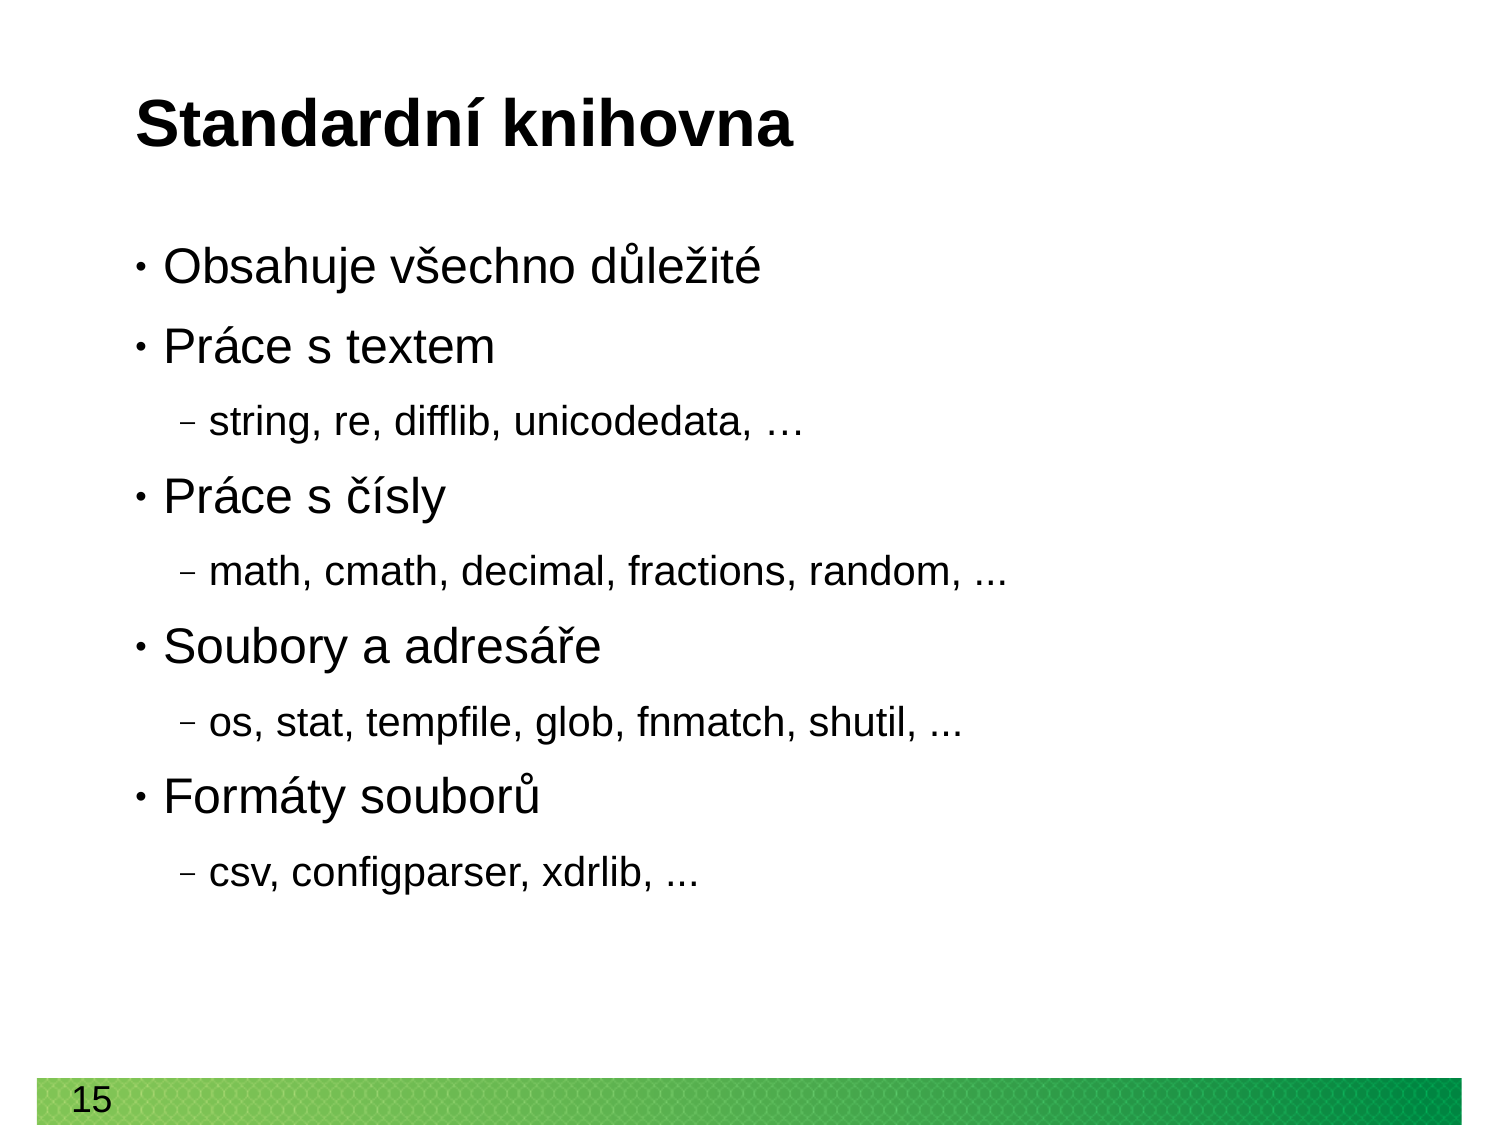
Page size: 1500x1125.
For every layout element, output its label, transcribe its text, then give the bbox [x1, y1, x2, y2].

picture [36, 1078, 1462, 1125]
title Standardní knihovna [135, 41, 1372, 204]
list Obsahuje všechno důležité Práce s textem string, re, difflib, unicodedata, … Práce s čísly math, cmath, decimal, fractions, random, ... Soubory a adresáře os, stat, tempfile, glob, fnmatch, shutil, ... Formáty souborů csv, configparser, xdrlib, ... [135, 238, 1372, 982]
